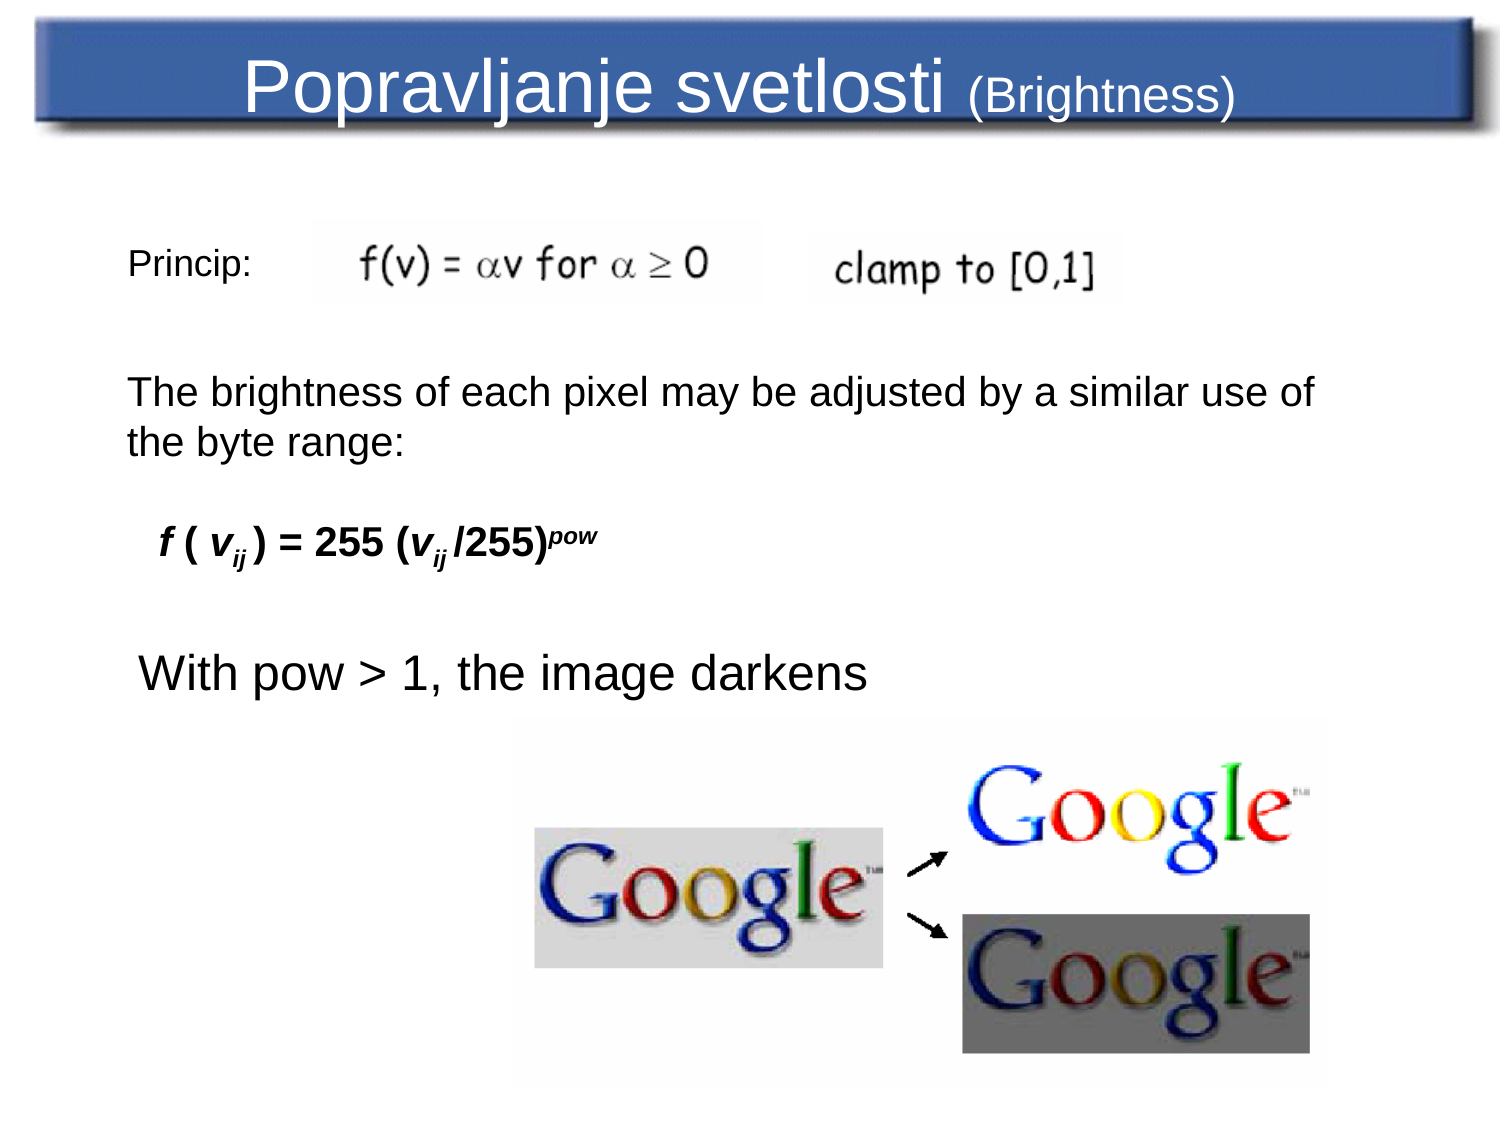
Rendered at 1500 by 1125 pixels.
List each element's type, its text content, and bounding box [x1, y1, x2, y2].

picture [312, 219, 763, 304]
title Popravljanje svetlosti (Brightness) [64, 30, 1415, 136]
text_box Princip: [112, 231, 268, 293]
text_box The brightness of each pixel may be adjusted by a similar use of the byte range: f ( vij ) = 255 (vij /255)pow [112, 357, 1400, 630]
text_box With pow > 1, the image darkens [124, 633, 884, 709]
picture [33, 14, 1500, 141]
picture [809, 231, 1122, 304]
picture [513, 716, 1328, 1086]
